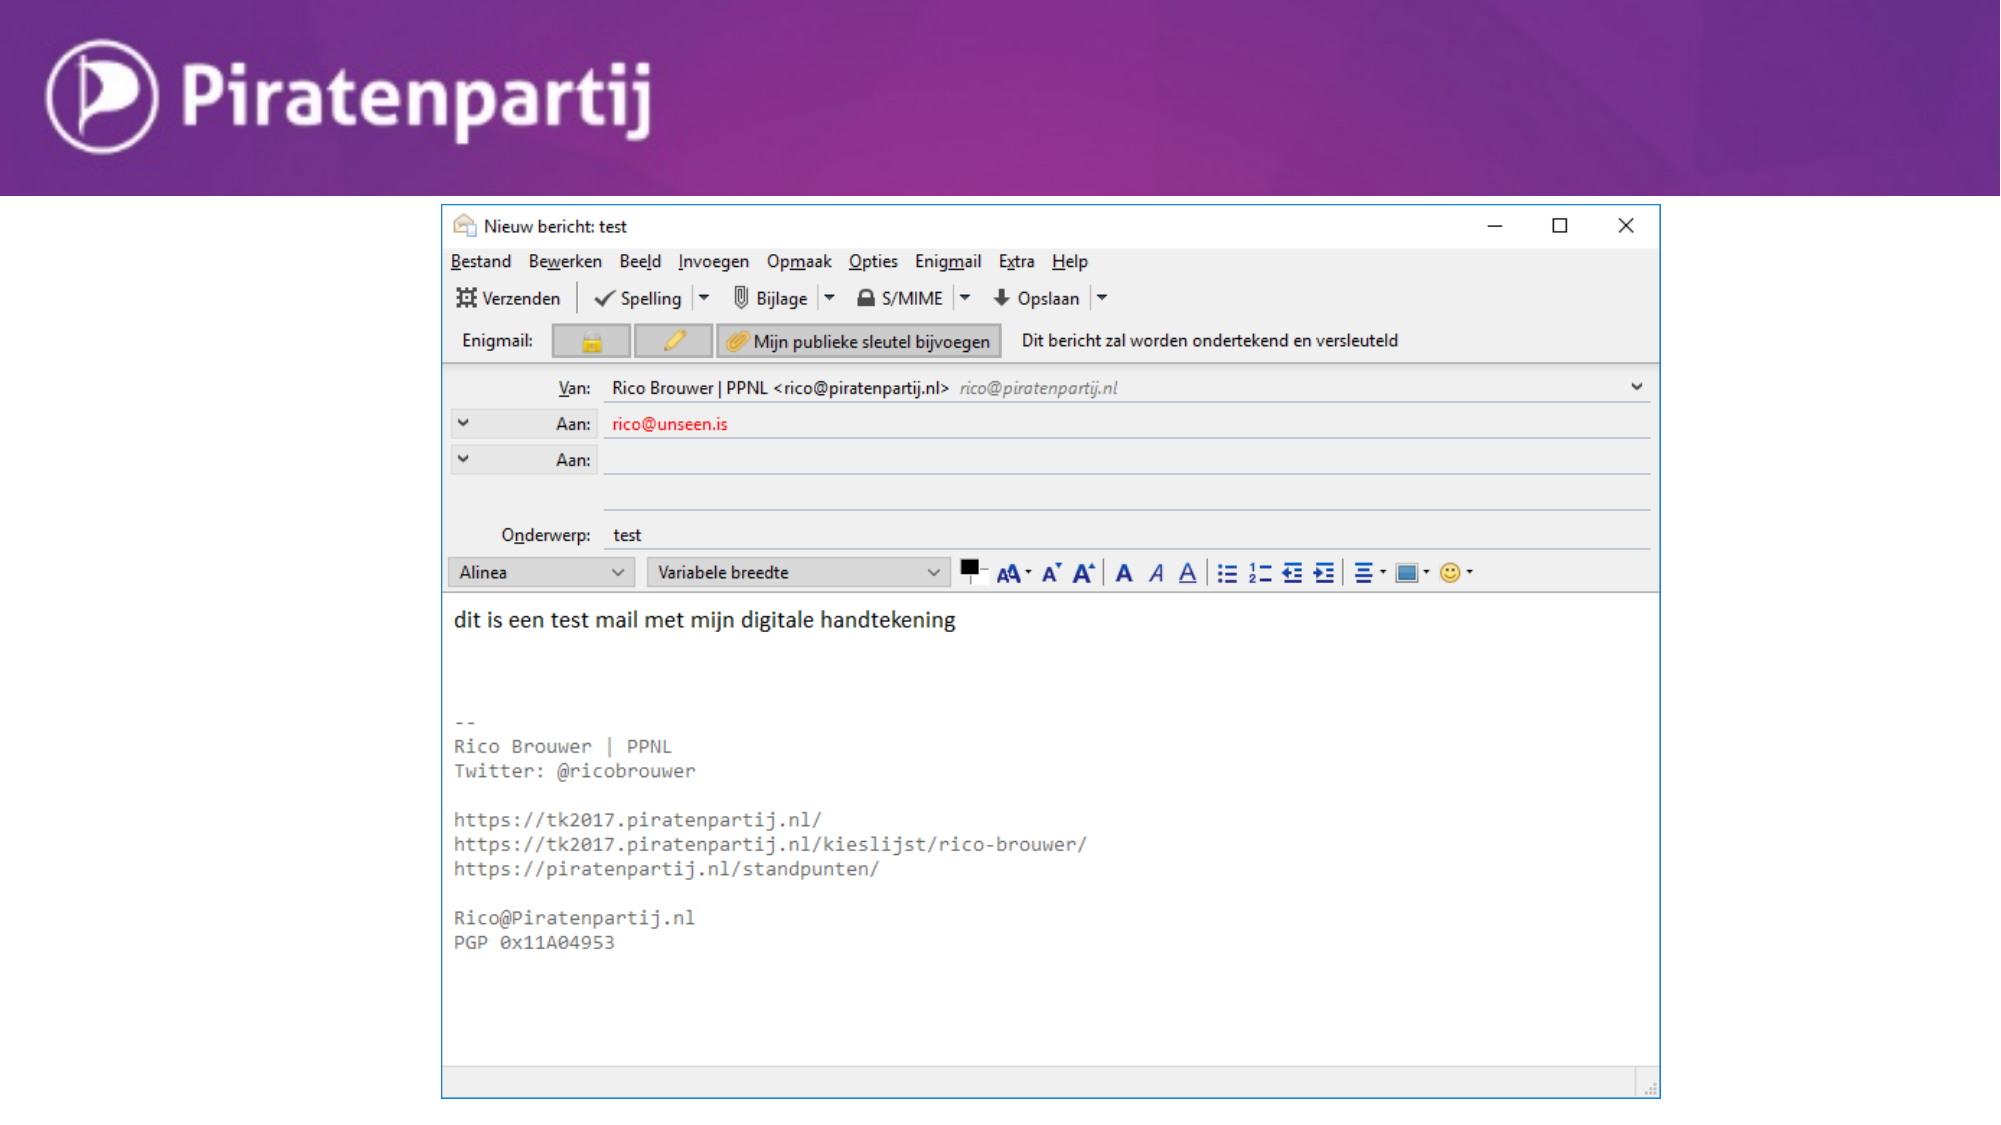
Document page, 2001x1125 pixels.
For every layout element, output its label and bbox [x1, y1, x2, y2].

picture [0, 0, 2000, 196]
picture [441, 204, 1661, 1099]
